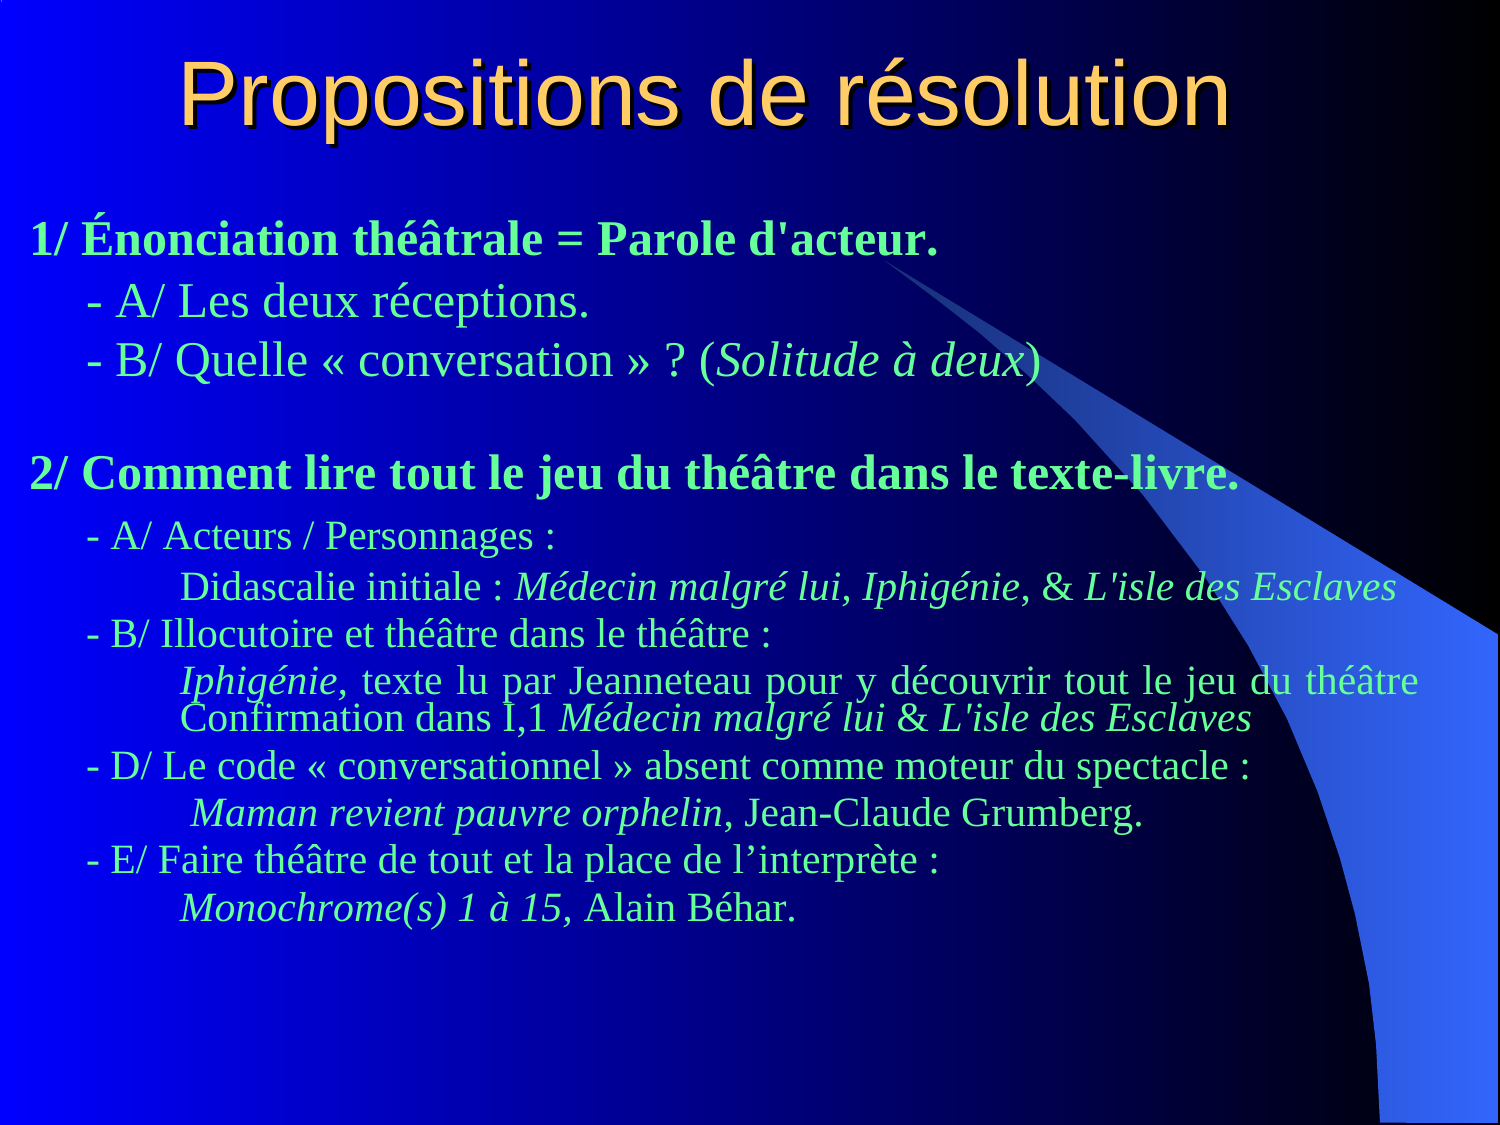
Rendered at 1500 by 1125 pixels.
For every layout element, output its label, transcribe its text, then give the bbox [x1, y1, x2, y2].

list 1/ Énonciation théâtrale = Parole d'acteur. - A/ Les deux réceptions. - B/ Quelle « conversation » ? (Solitude à deux) 2/ Comment lire tout le jeu du théâtre dans le texte-livre. - A/ Acteurs / Personnages : Didascalie initiale : Médecin malgré lui, Iphigénie, & L'isle des Esclaves - B/ Illocutoire et théâtre dans le théâtre : Iphigénie, texte lu par Jeanneteau pour y découvrir tout le jeu du théâtre Confirmation dans I,1 Médecin malgré lui & L'isle des Esclaves - D/ Le code « conversationnel » absent comme moteur du spectacle : Maman revient pauvre orphelin, Jean-Claude Grumberg. - E/ Faire théâtre de tout et la place de l’interprète : Monochrome(s) 1 à 15, Alain Béhar. [0, 212, 1450, 1035]
title Propositions de résolution [162, 0, 1326, 188]
